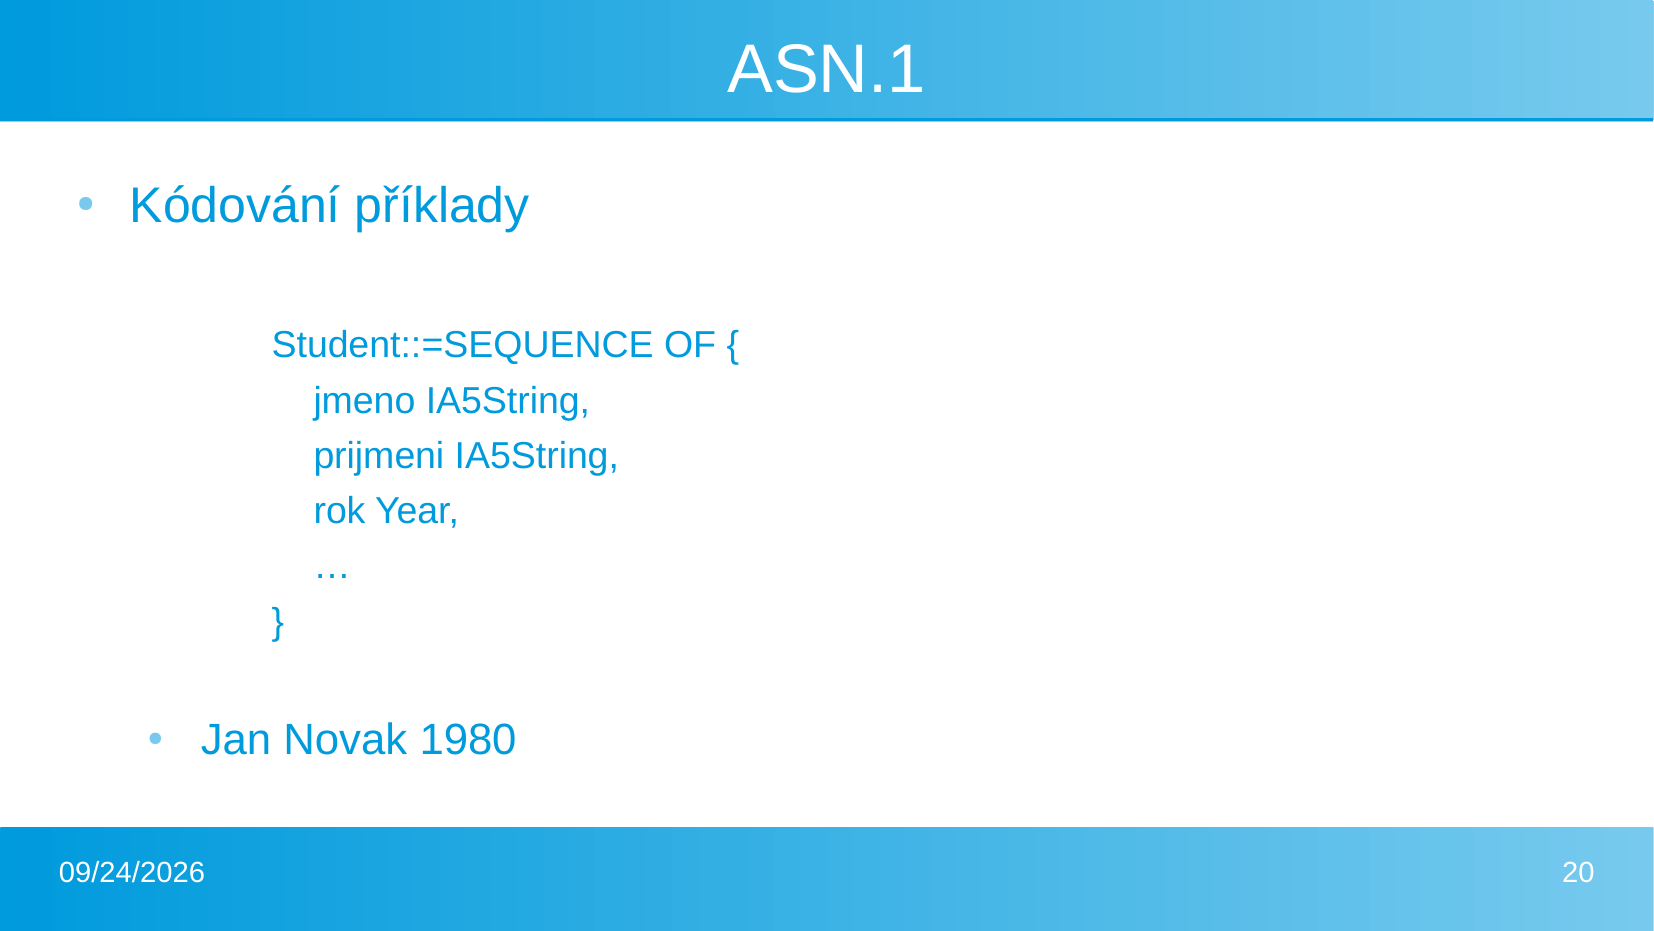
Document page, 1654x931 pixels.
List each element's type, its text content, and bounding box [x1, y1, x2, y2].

title ASN.1 [59, 29, 1595, 108]
list Kódování příklady Student::=SEQUENCE OF { jmeno IA5String, prijmeni IA5String, rok Year, … } Jan Novak 1980 [59, 177, 1595, 768]
